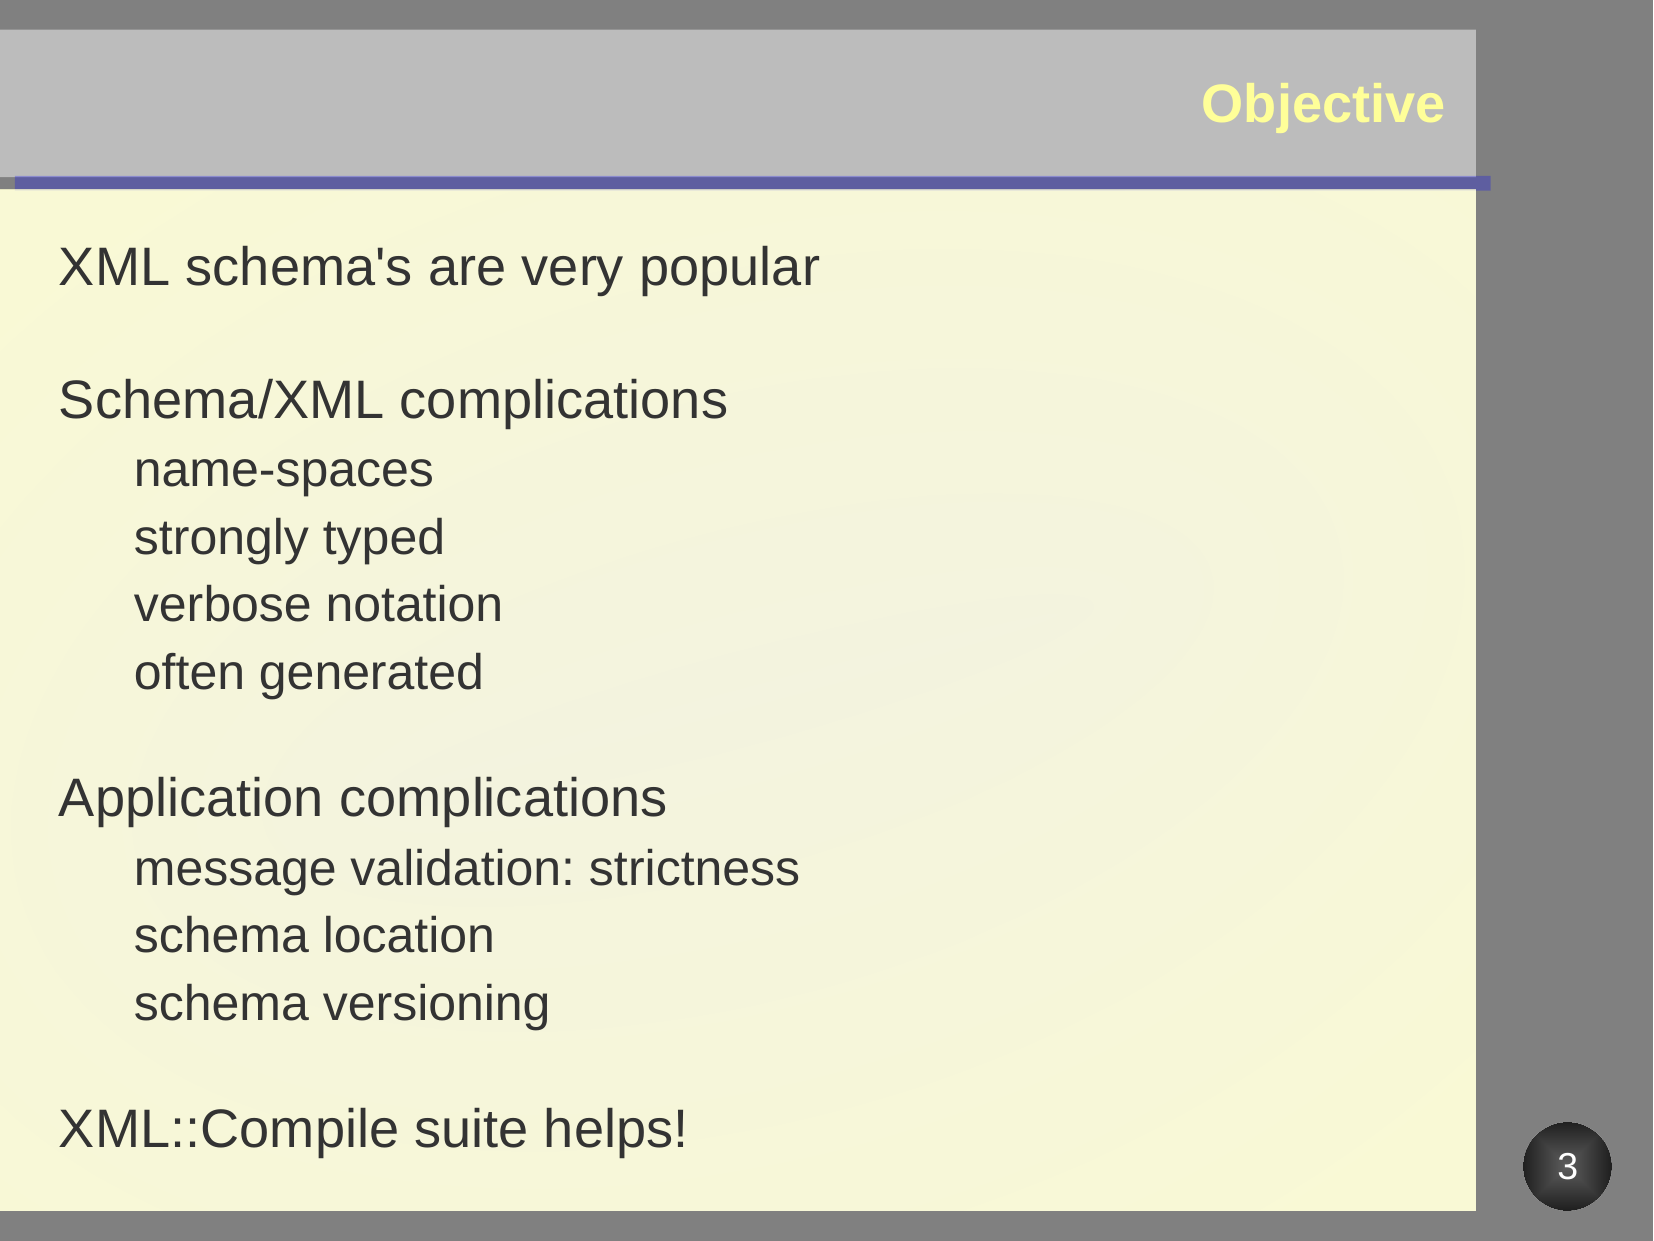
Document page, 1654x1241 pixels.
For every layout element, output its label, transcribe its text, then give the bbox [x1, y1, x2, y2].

title Objective [29, 59, 1447, 148]
list XML schema's are very popular Schema/XML complications name-spaces strongly typed verbose notation often generated Application complications message validation: strictness schema location schema versioning XML::Compile suite helps! [58, 236, 1417, 1182]
text_box [0, 189, 1476, 1211]
